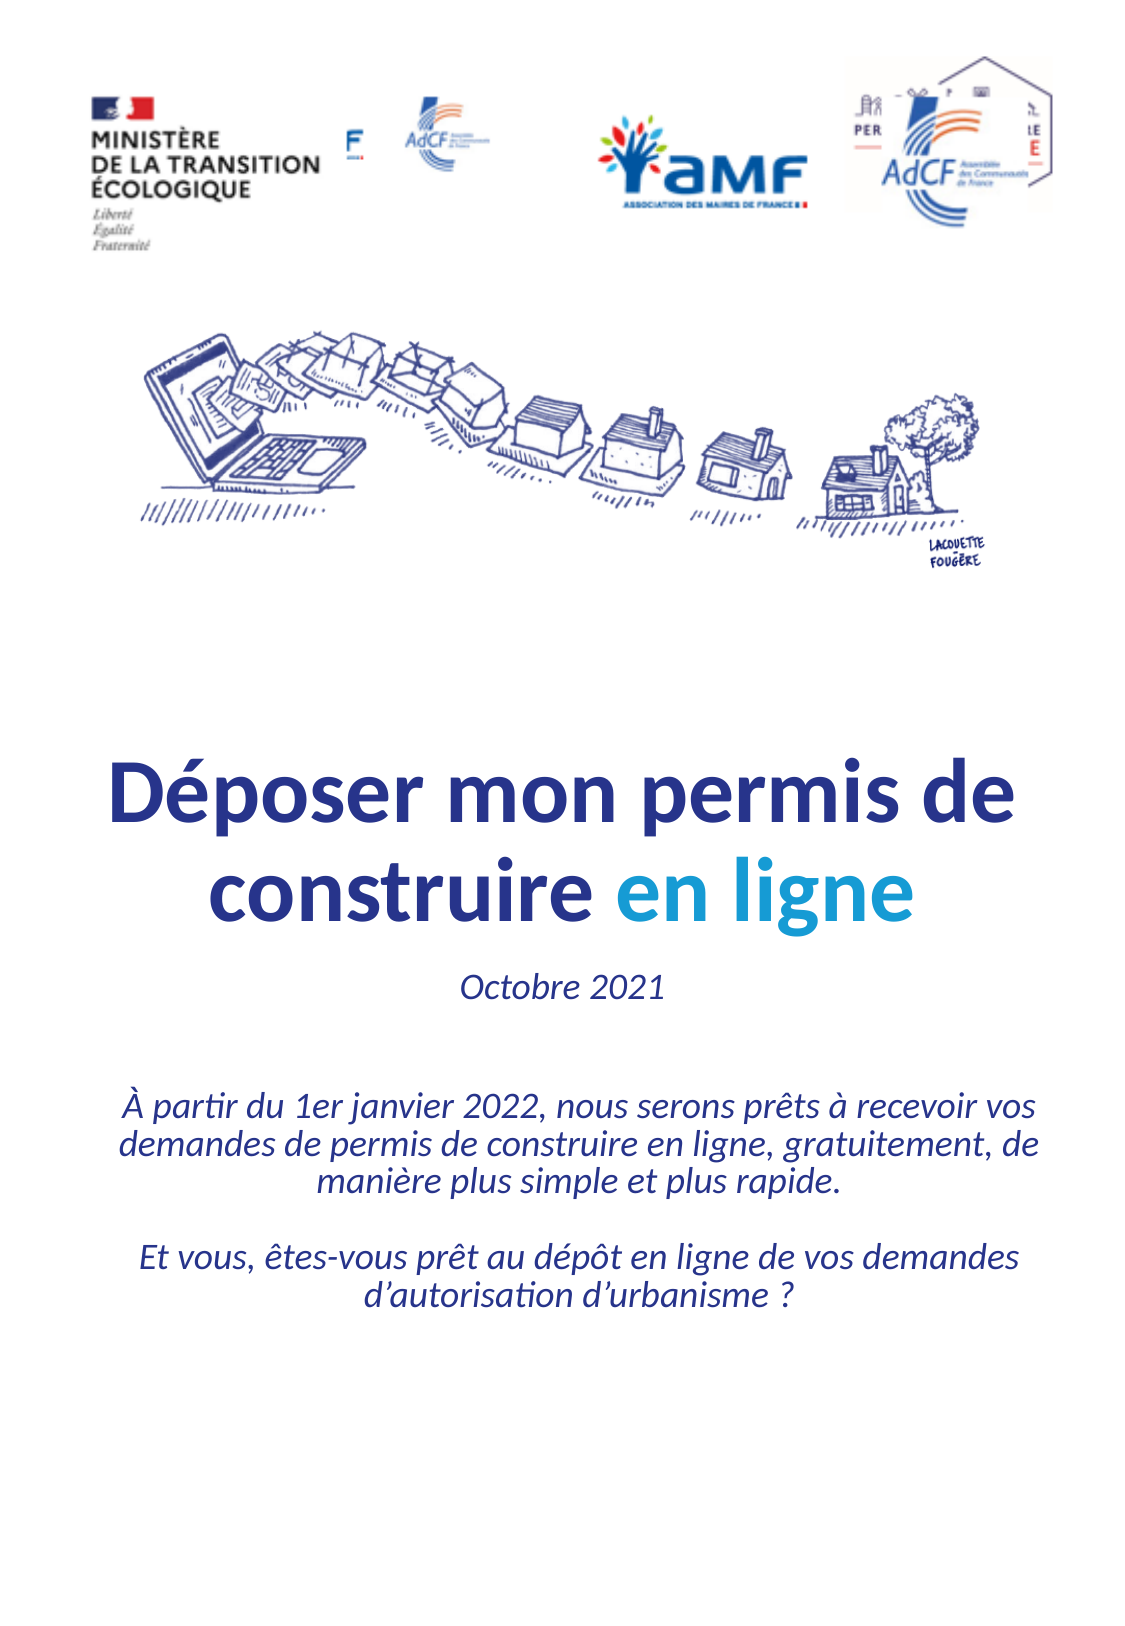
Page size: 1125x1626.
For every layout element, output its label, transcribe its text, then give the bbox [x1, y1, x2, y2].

text_box À partir du 1er janvier 2022, nous serons prêts à recevoir vos demandes de permis de construire en ligne, gratuitement, de manière plus simple et plus rapide. Et vous, êtes-vous prêt au dépôt en ligne de vos demandes d’autorisation d’urbanisme ? [92, 1090, 1067, 1445]
picture [114, 315, 1011, 588]
picture [38, 52, 1087, 276]
text_box Octobre 2021 [337, 963, 788, 1025]
title Déposer mon permis de construire en ligne [53, 594, 1072, 1091]
